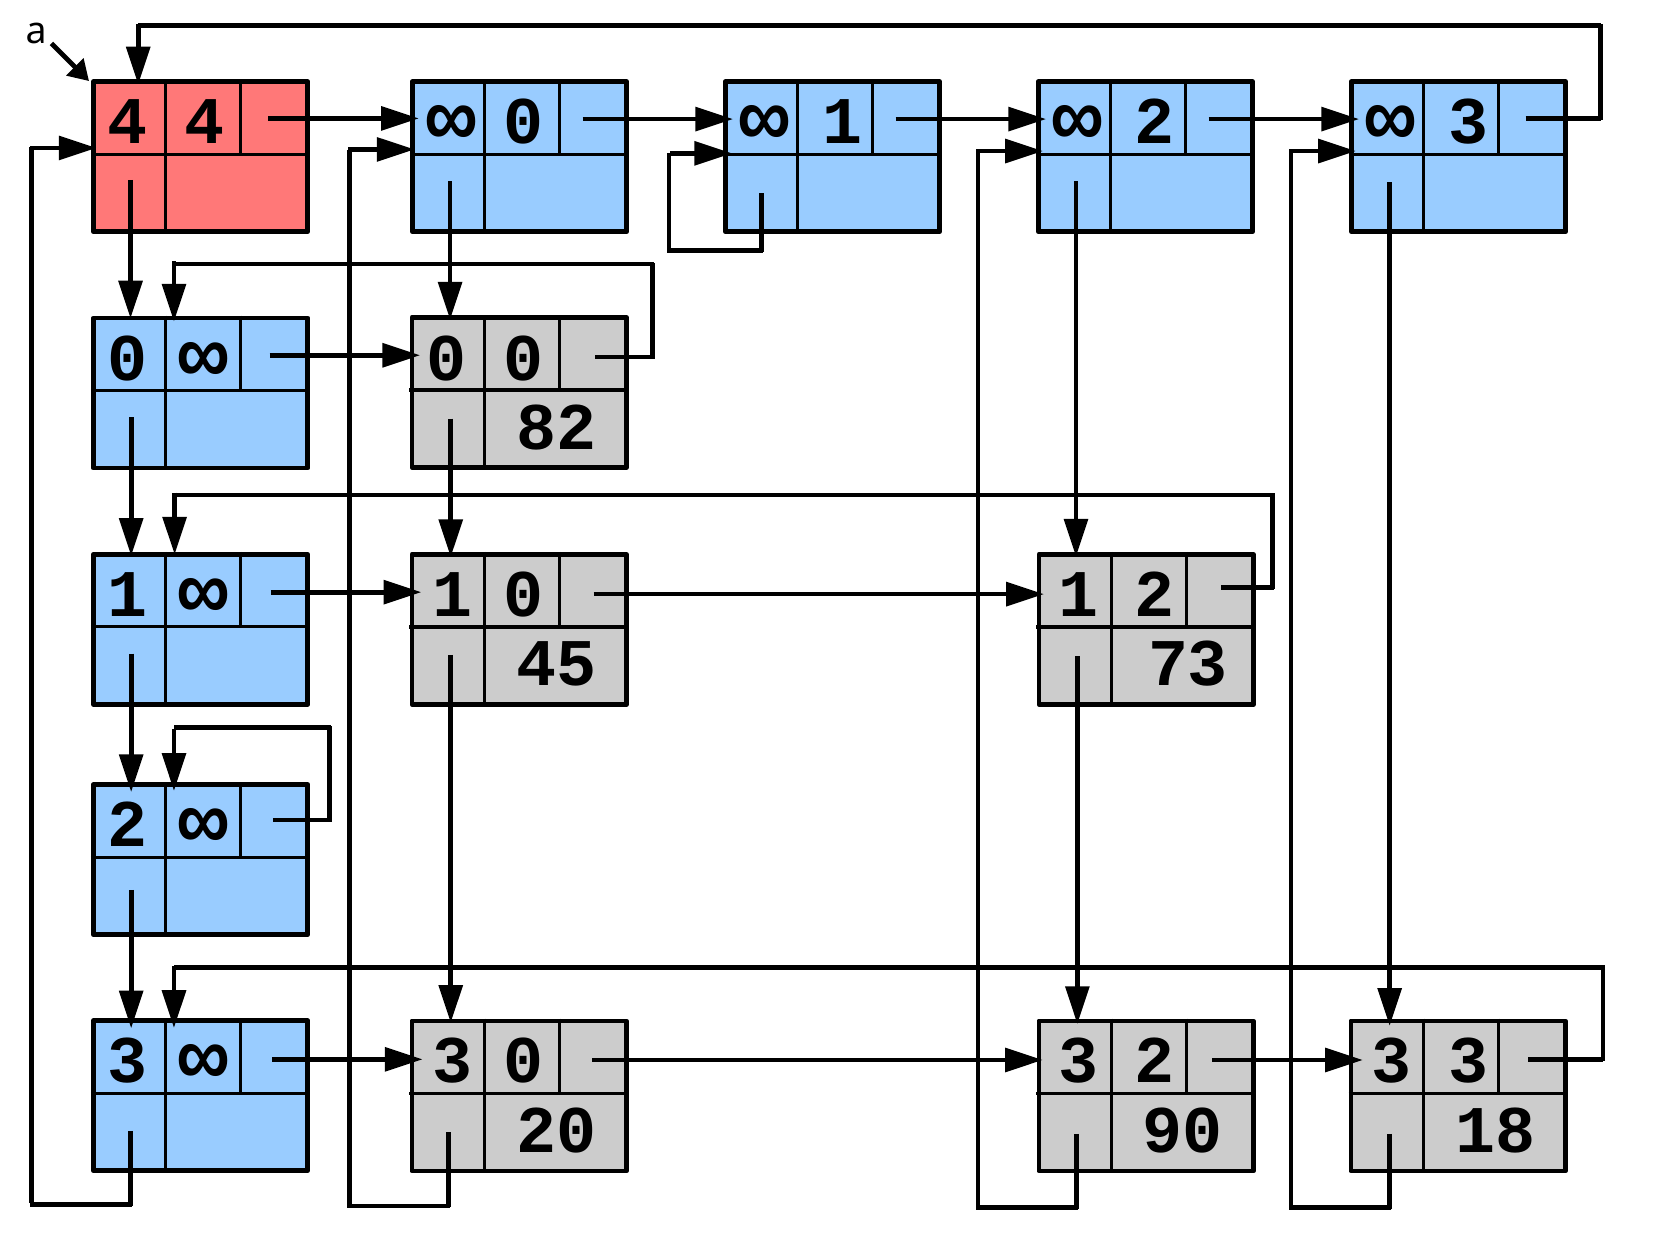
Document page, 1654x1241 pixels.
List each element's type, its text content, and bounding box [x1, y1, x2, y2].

text_box [564, 1020, 627, 1171]
text_box [1113, 81, 1120, 153]
text_box [1038, 595, 1043, 625]
text_box 2 [92, 783, 168, 875]
text_box 1 [1043, 553, 1119, 645]
text_box 2 [1120, 553, 1196, 645]
text_box [411, 392, 501, 468]
text_box [564, 317, 627, 468]
text_box ∞ [1037, 69, 1113, 179]
text_box [411, 1062, 417, 1092]
text_box [1426, 81, 1433, 153]
text_box [93, 784, 308, 935]
text_box [1350, 1063, 1356, 1092]
text_box 1 [807, 80, 883, 172]
text_box [1351, 81, 1566, 232]
text_box 4 [92, 80, 168, 172]
text_box 3 [1356, 1019, 1432, 1111]
text_box [1038, 81, 1253, 232]
text_box [1509, 1020, 1566, 1171]
text_box [1038, 1020, 1043, 1059]
text_box 4 [169, 80, 245, 172]
text_box 2 [1120, 1019, 1196, 1111]
text_box [1196, 1020, 1254, 1171]
text_box 3 [1433, 80, 1509, 172]
text_box [93, 1020, 308, 1171]
text_box ∞ [163, 771, 239, 882]
text_box 73 [1133, 623, 1246, 714]
text_box [411, 629, 501, 705]
text_box ∞ [1350, 69, 1426, 179]
text_box [93, 318, 308, 469]
text_box ∞ [724, 69, 800, 179]
text_box [725, 81, 940, 232]
text_box 3 [92, 1019, 168, 1111]
text_box [411, 1020, 417, 1057]
text_box [1038, 1095, 1127, 1171]
text_box ∞ [163, 541, 239, 651]
text_box [93, 81, 308, 232]
text_box 1 [417, 553, 493, 645]
text_box 0 [493, 553, 564, 645]
text_box 0 [488, 80, 564, 172]
text_box [411, 594, 417, 625]
text_box 0 [488, 317, 564, 408]
text_box [564, 554, 627, 705]
text_box 0 [92, 317, 168, 408]
text_box 3 [417, 1019, 493, 1111]
text_box 45 [501, 623, 614, 714]
text_box 82 [501, 386, 614, 478]
text_box 20 [501, 1089, 614, 1181]
text_box [1196, 554, 1254, 705]
text_box 18 [1440, 1089, 1553, 1181]
text_box [411, 1095, 501, 1171]
text_box 3 [1043, 1019, 1119, 1111]
text_box 0 [493, 1019, 564, 1111]
text_box [1038, 629, 1133, 705]
text_box [1350, 1020, 1356, 1057]
text_box ∞ [163, 305, 239, 415]
text_box ∞ [411, 69, 487, 179]
text_box [93, 554, 308, 705]
text_box [412, 81, 627, 232]
text_box 3 [1433, 1019, 1509, 1111]
text_box [411, 554, 417, 590]
text_box [1038, 554, 1043, 593]
text_box 0 [411, 317, 487, 408]
text_box 90 [1127, 1089, 1240, 1181]
text_box [1038, 1061, 1043, 1092]
text_box [800, 81, 807, 153]
text_box 2 [1120, 80, 1196, 172]
text_box [1350, 1095, 1440, 1171]
text_box 1 [92, 553, 168, 645]
text_box ∞ [163, 1008, 239, 1118]
